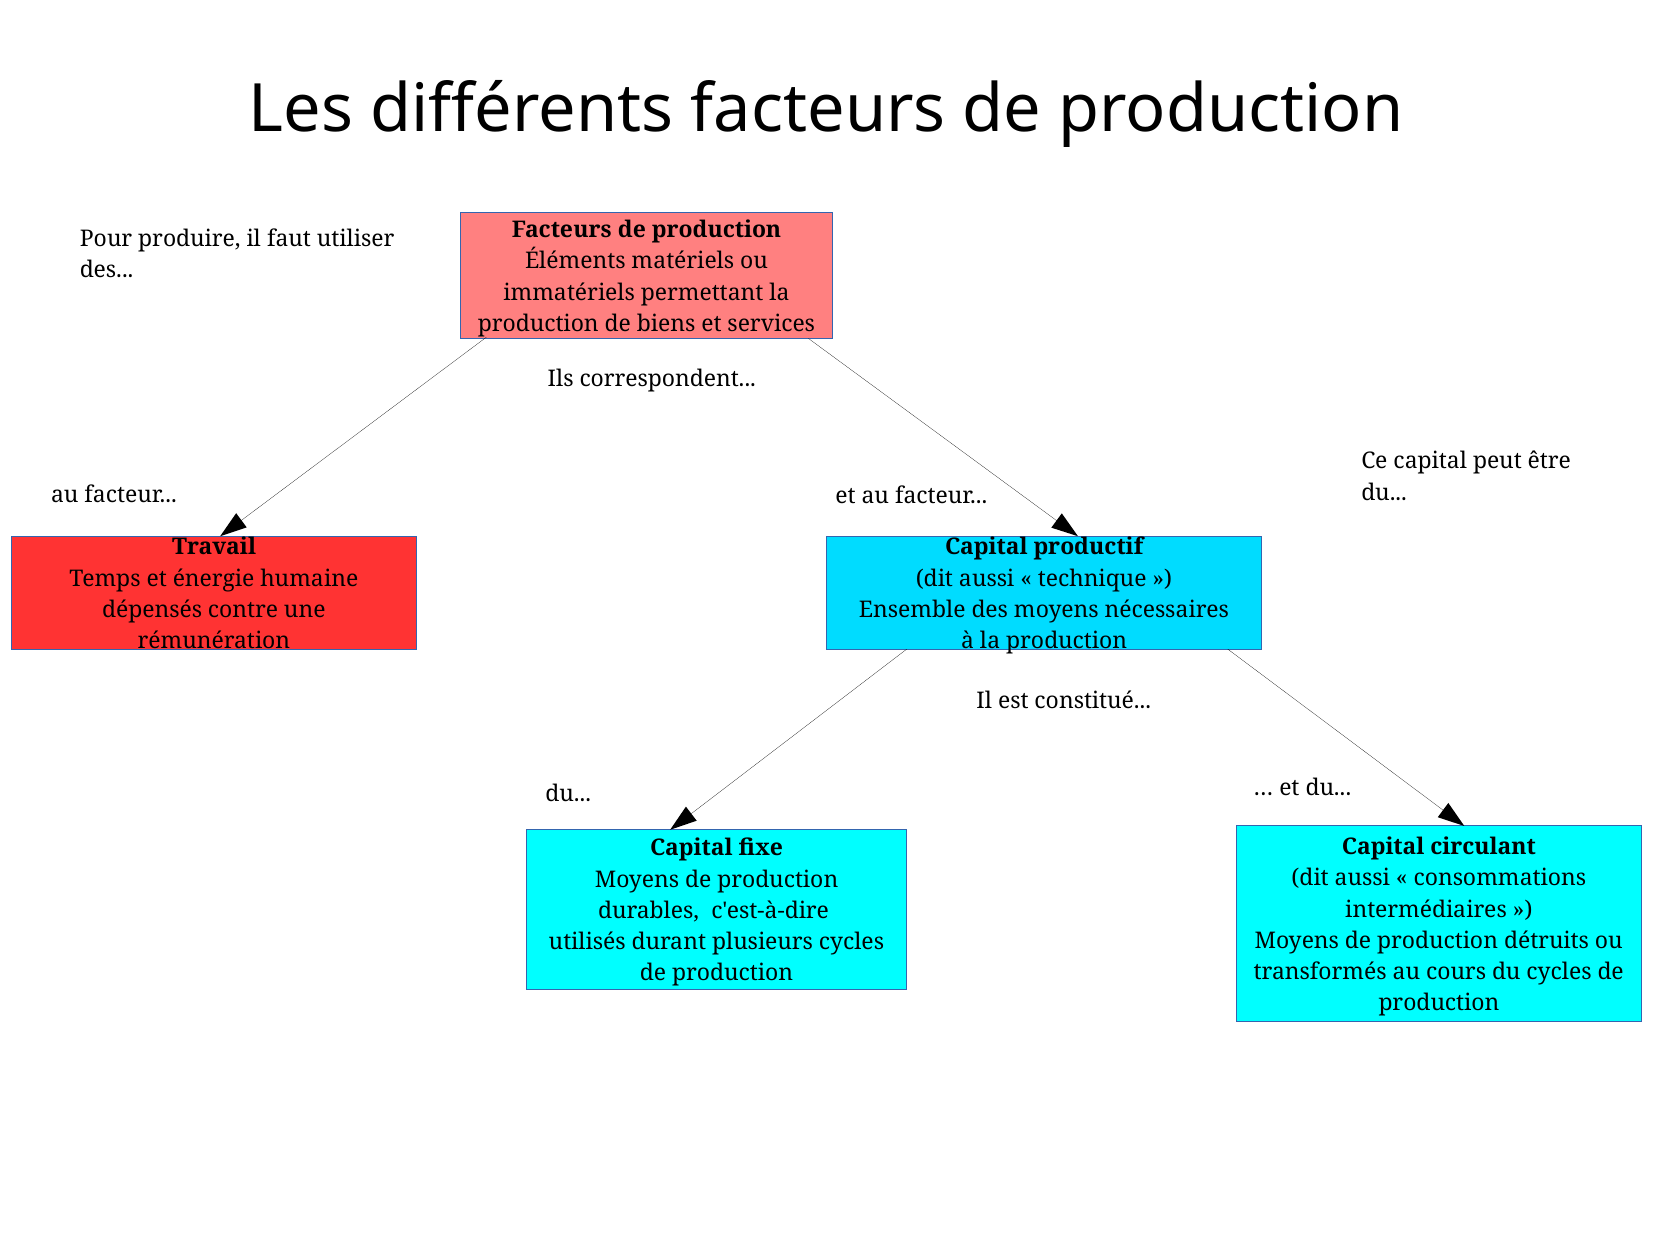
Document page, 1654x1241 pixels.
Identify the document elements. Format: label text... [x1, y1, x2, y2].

title Les différents facteurs de production [82, 46, 1571, 166]
text_box Capital circulant (dit aussi « consommations intermédiaires ») Moyens de production détruits ou transformés au cours du cycles de production [1236, 825, 1642, 1022]
text_box … et du... [1238, 763, 1417, 816]
text_box Ce capital peut être du... [1346, 437, 1630, 478]
text_box Travail Temps et énergie humaine dépensés contre une rémunération [11, 536, 417, 650]
text_box Capital fixe Moyens de production durables, c'est-à-dire utilisés durant plusieurs cycles de production [526, 829, 907, 990]
text_box et au facteur... [820, 471, 1004, 524]
text_box Pour produire, il faut utiliser des... [64, 214, 455, 272]
text_box Ils correspondent... [532, 354, 767, 408]
text_box Il est constitué... [961, 676, 1250, 730]
text_box au facteur... [36, 470, 208, 524]
text_box Facteurs de production Éléments matériels ou immatériels permettant la production de biens et services [460, 212, 833, 339]
text_box Capital productif (dit aussi « technique ») Ensemble des moyens nécessaires à la production [826, 536, 1262, 650]
text_box du... [530, 769, 626, 823]
